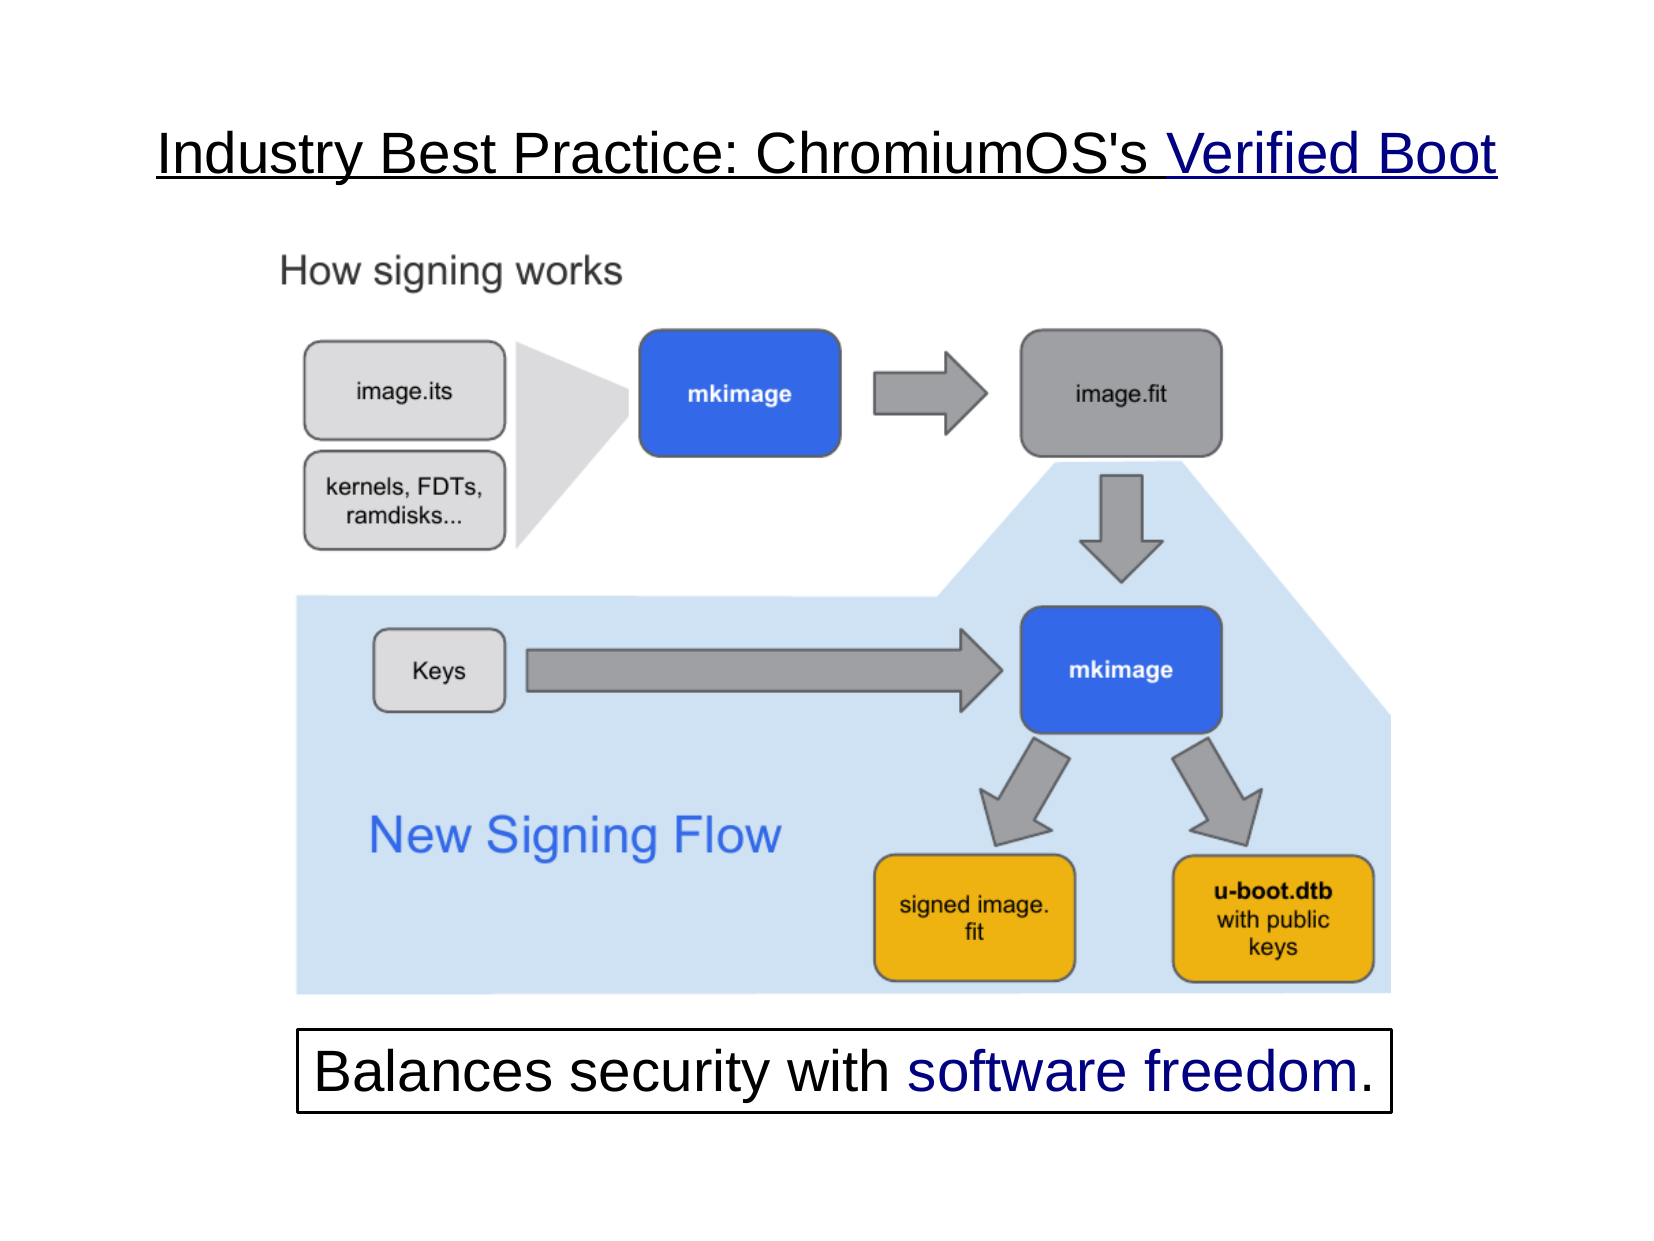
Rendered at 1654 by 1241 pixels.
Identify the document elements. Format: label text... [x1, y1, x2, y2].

title Industry Best Practice: ChromiumOS's Verified Boot [82, 49, 1571, 257]
picture [263, 245, 1391, 996]
text_box Balances security with software freedom. [297, 1029, 1392, 1113]
